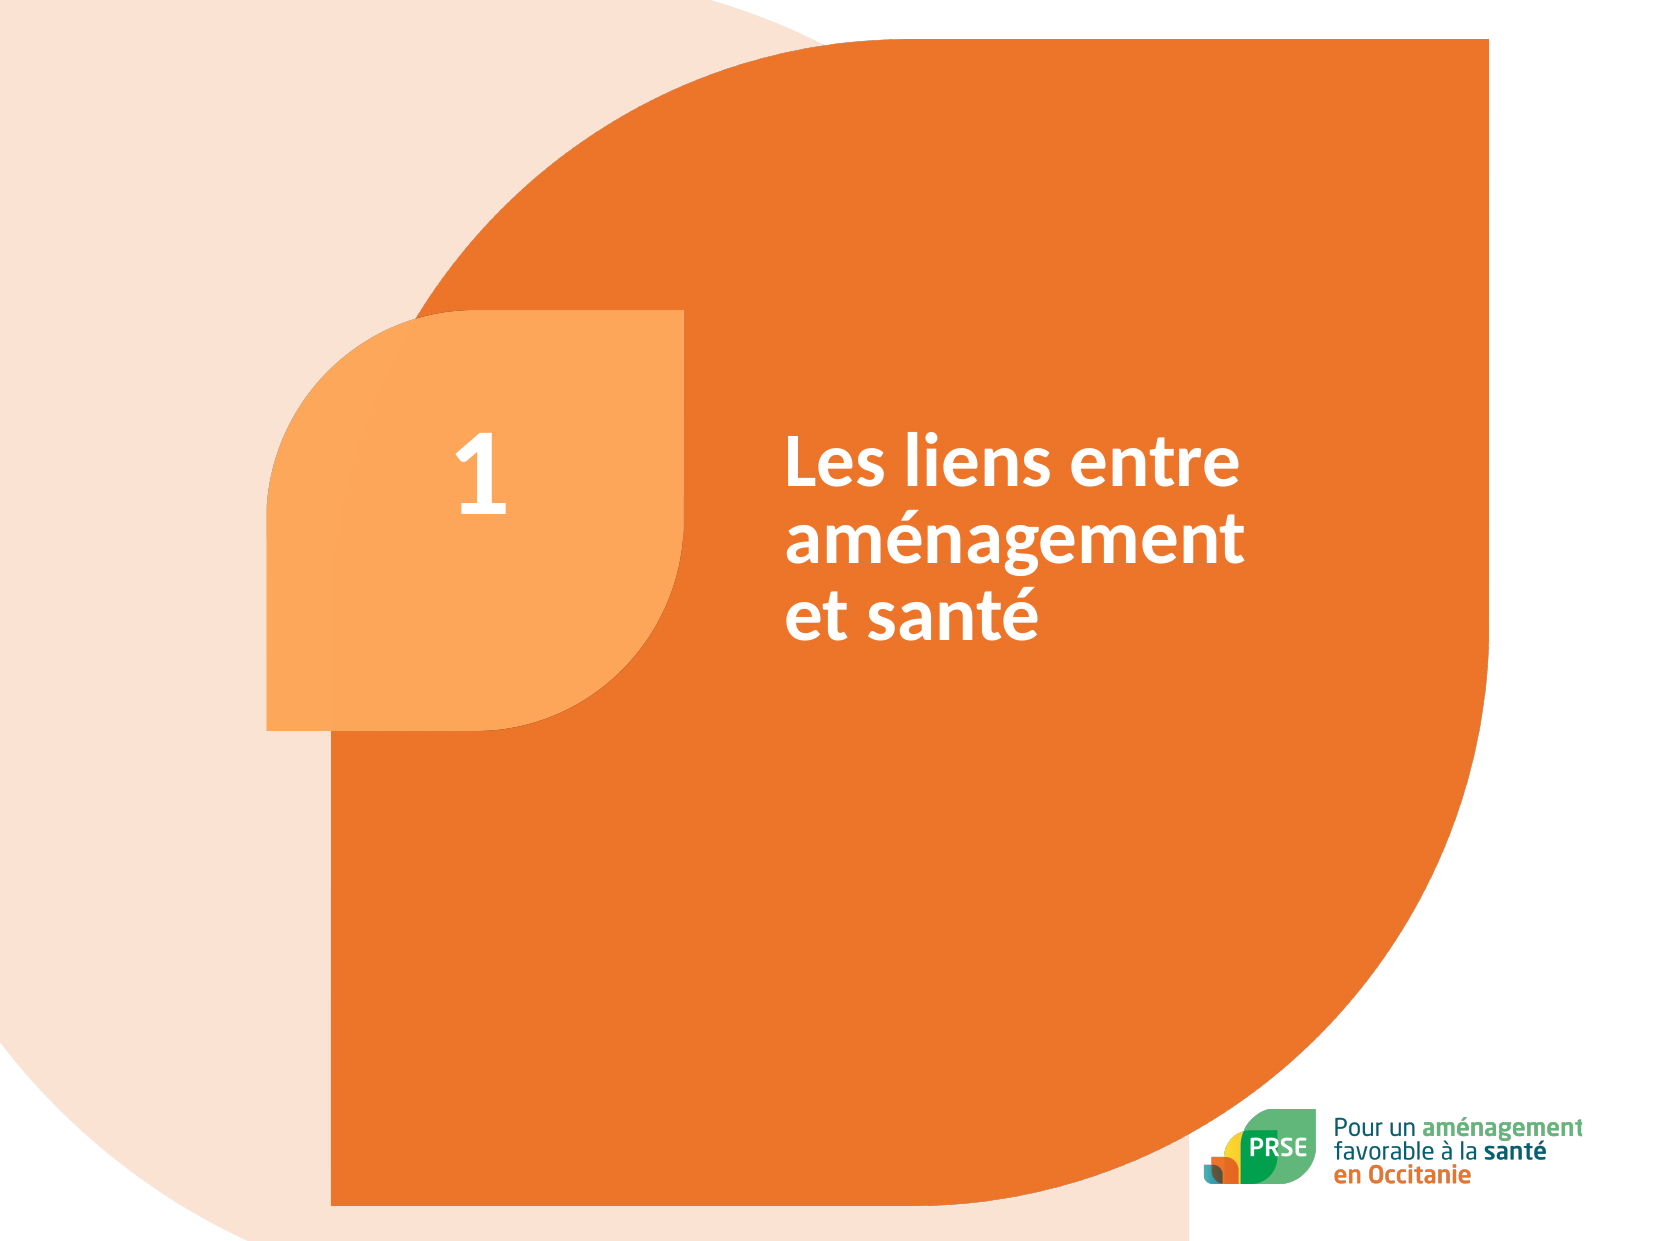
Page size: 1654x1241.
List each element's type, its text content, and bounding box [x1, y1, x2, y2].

picture [0, 0, 1584, 1241]
text_box Les liens entre aménagement et santé [734, 421, 1398, 719]
text_box 1 [432, 413, 488, 614]
